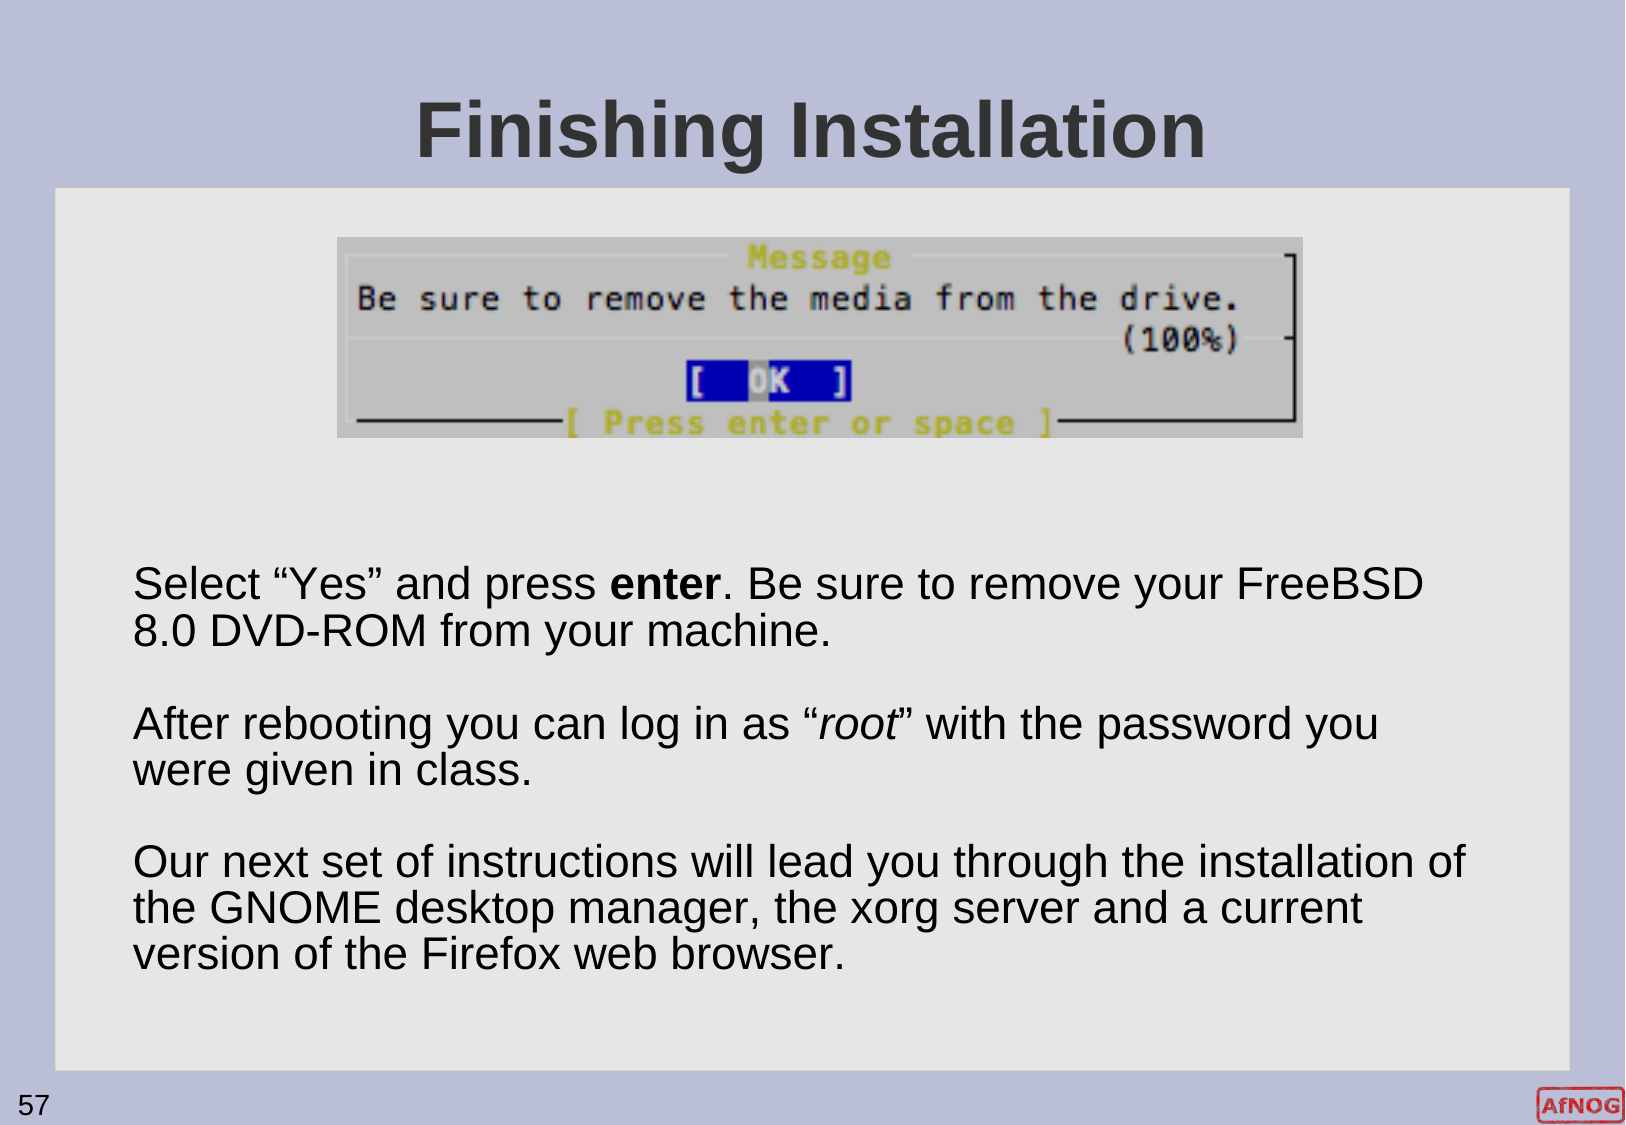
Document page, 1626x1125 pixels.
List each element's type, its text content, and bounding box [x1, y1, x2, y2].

picture [1535, 1085, 1626, 1125]
picture [337, 237, 1303, 438]
title Finishing Installation [54, 44, 1571, 215]
text_box Select “Yes” and press enter. Be sure to remove your FreeBSD 8.0 DVD-ROM from your machine. After rebooting you can log in as “root” with the password you were given in class. Our next set of instructions will lead you through the installation of the GNOME desktop manager, the xorg server and a current version of the Firefox web browser. [118, 549, 1506, 1034]
